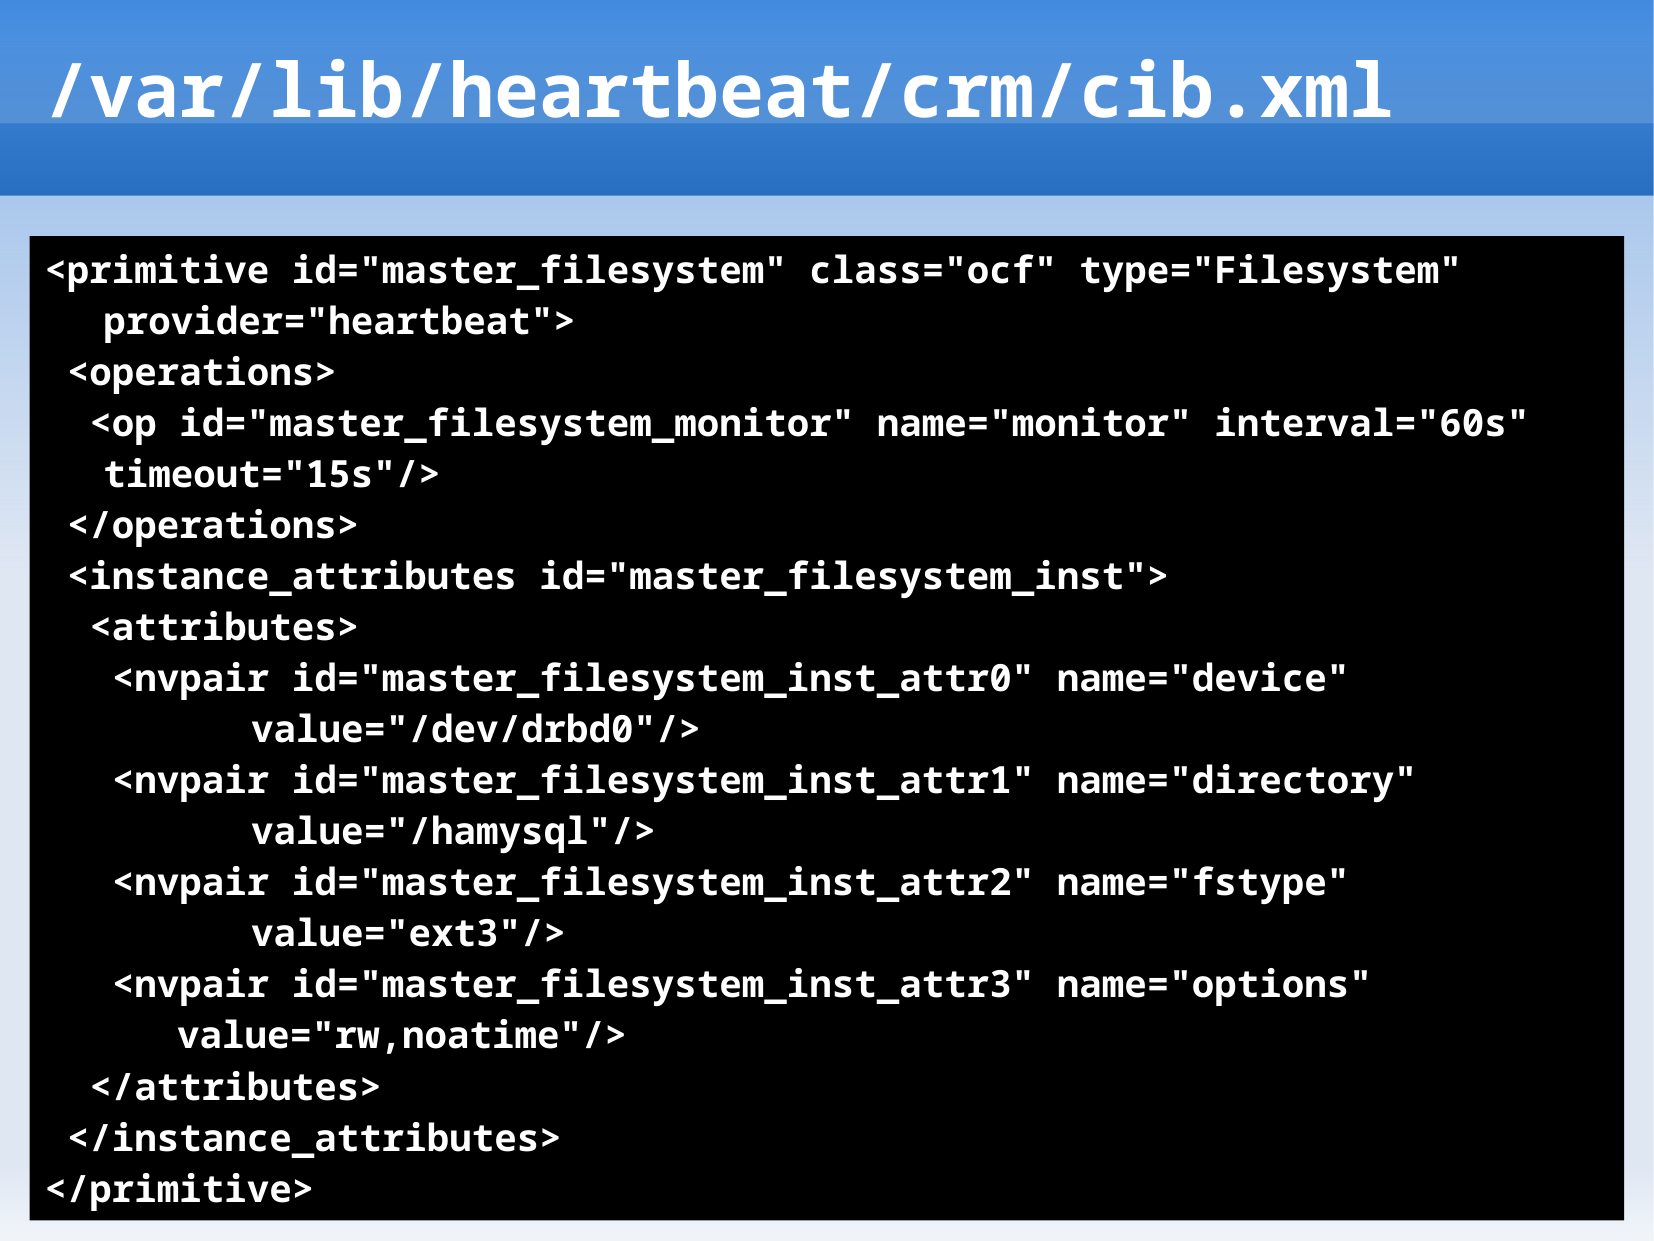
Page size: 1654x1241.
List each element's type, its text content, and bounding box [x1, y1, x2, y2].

picture [0, 0, 1654, 1241]
text_box /var/lib/heartbeat/crm/cib.xml [29, 29, 1625, 120]
text_box [47, 235, 1654, 307]
text_box <primitive id="master_filesystem" class="ocf" type="Filesystem" provider="heartbeat"> <operations> <op id="master_filesystem_monitor" name="monitor" interval="60s" timeout="15s"/> </operations> <instance_attributes id="master_filesystem_inst"> <attributes> <nvpair id="master_filesystem_inst_attr0" name="device" value="/dev/drbd0"/> <nvpair id="master_filesystem_inst_attr1" name="directory" value="/hamysql"/> <nvpair id="master_filesystem_inst_attr2" name="fstype" value="ext3"/> <nvpair id="master_filesystem_inst_attr3" name="options" value="rw,noatime"/> </attributes> </instance_attributes> </primitive> [29, 236, 1625, 964]
